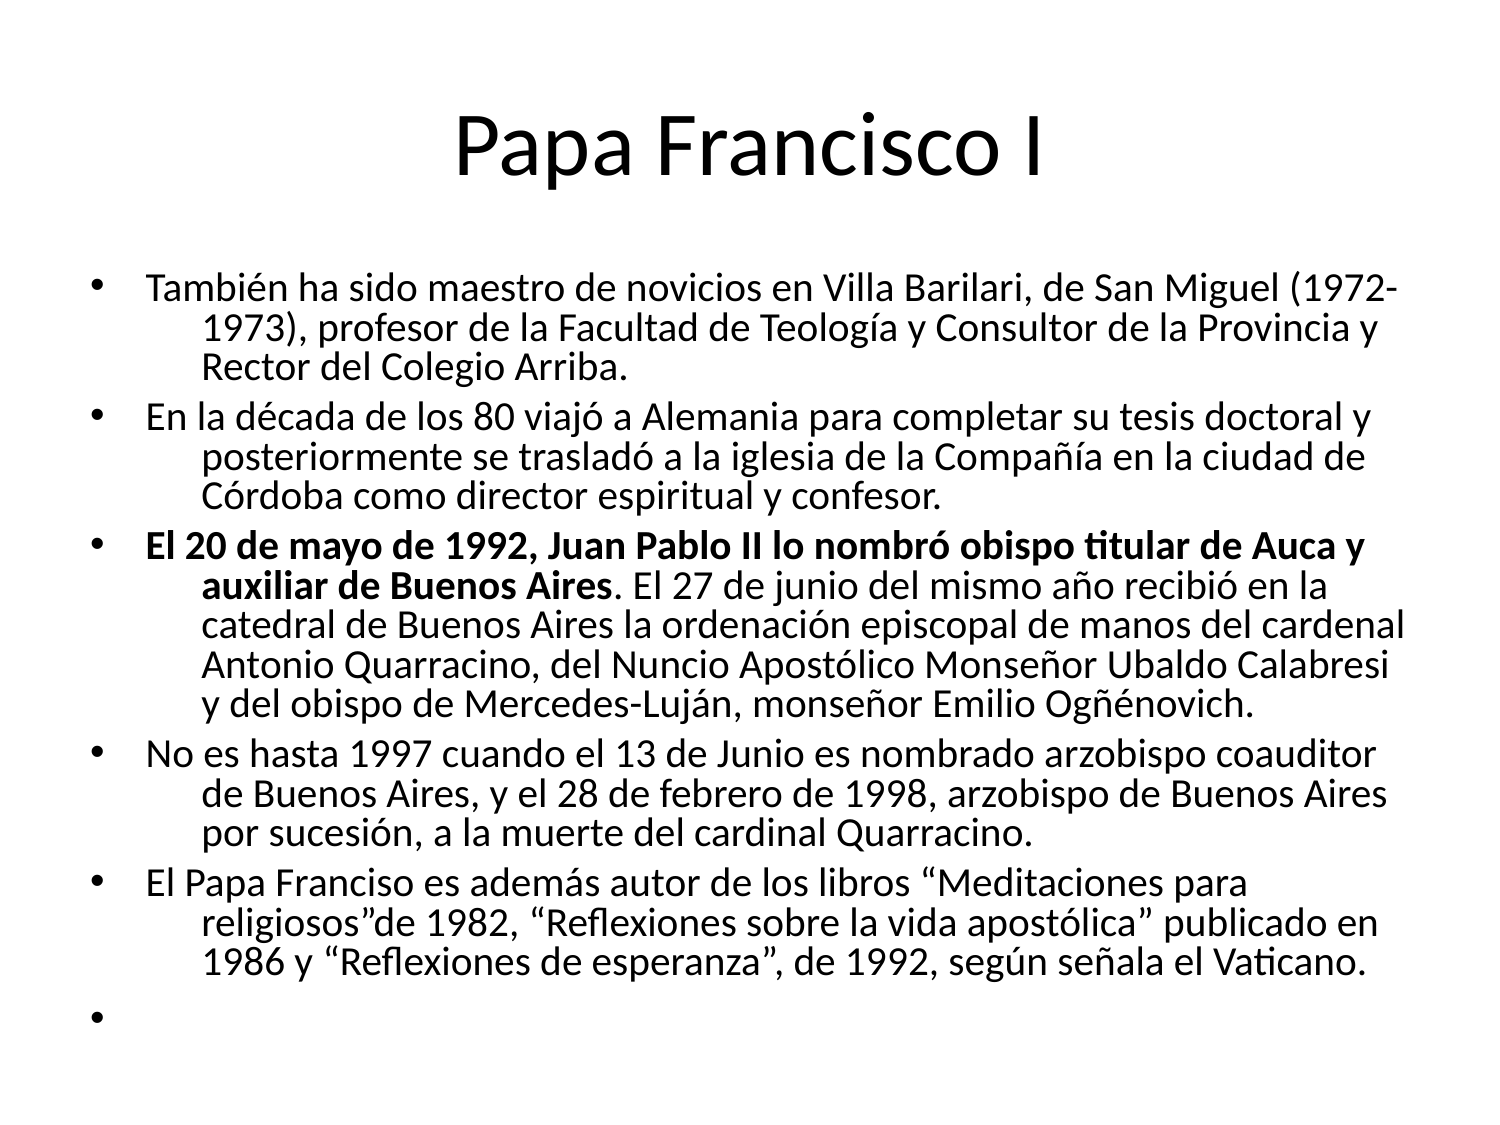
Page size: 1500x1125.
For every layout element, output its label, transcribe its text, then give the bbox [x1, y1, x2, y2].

title Papa Francisco I [75, 45, 1426, 233]
list También ha sido maestro de novicios en Villa Barilari, de San Miguel (1972-1973), profesor de la Facultad de Teología y Consultor de la Provincia y Rector del Colegio Arriba. En la década de los 80 viajó a Alemania para completar su tesis doctoral y posteriormente se trasladó a la iglesia de la Compañía en la ciudad de Córdoba como director espiritual y confesor. El 20 de mayo de 1992, Juan Pablo II lo nombró obispo titular de Auca y auxiliar de Buenos Aires. El 27 de junio del mismo año recibió en la catedral de Buenos Aires la ordenación episcopal de manos del cardenal Antonio Quarracino, del Nuncio Apostólico Monseñor Ubaldo Calabresi y del obispo de Mercedes-Luján, monseñor Emilio Ogñénovich. No es hasta 1997 cuando el 13 de Junio es nombrado arzobispo coauditor de Buenos Aires, y el 28 de febrero de 1998, arzobispo de Buenos Aires por sucesión, a la muerte del cardinal Quarracino. El Papa Franciso es además autor de los libros “Meditaciones para religiosos”de 1982, “Reflexiones sobre la vida apostólica” publicado en 1986 y “Reflexiones de esperanza”, de 1992, según señala el Vaticano. [75, 262, 1426, 1005]
